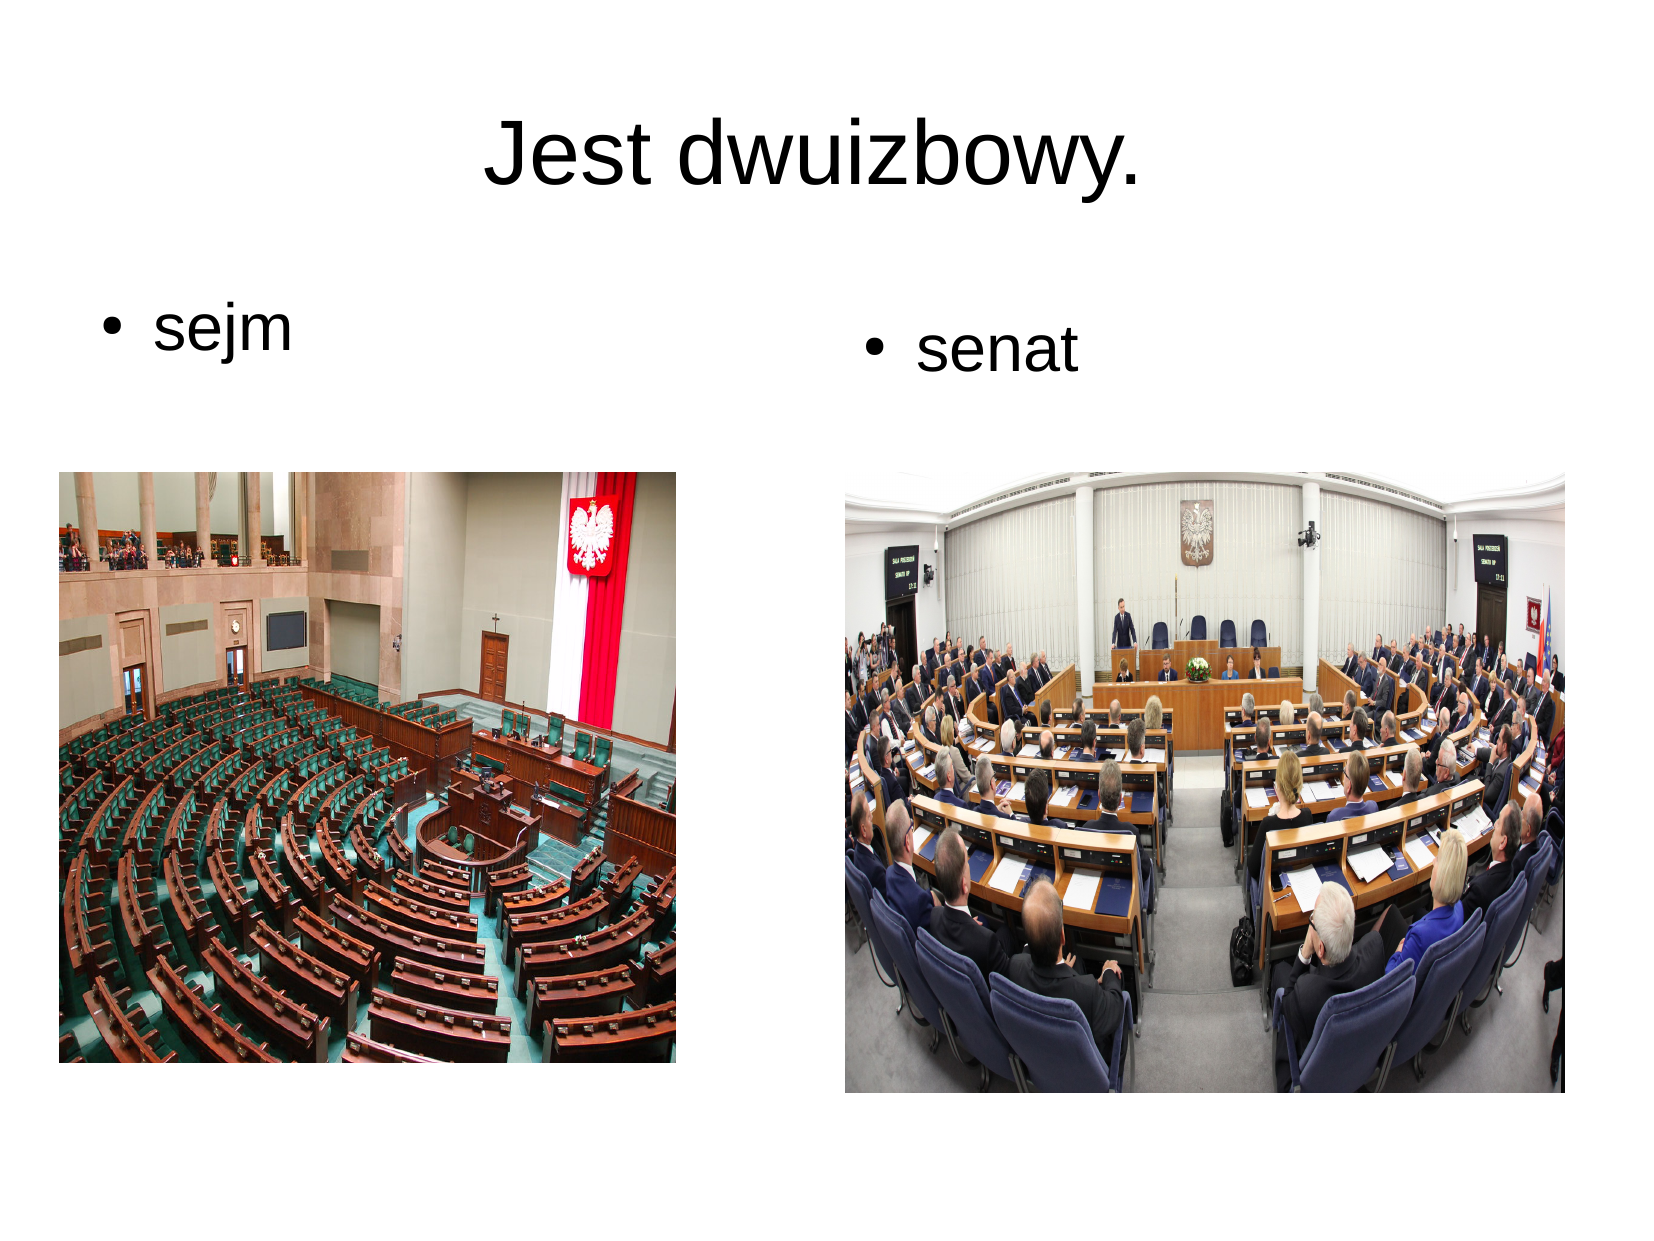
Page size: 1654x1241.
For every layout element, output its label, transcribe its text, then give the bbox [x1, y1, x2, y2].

title Jest dwuizbowy. [82, 49, 1571, 257]
list sejm [82, 290, 809, 681]
list senat [845, 310, 1572, 660]
picture [59, 472, 676, 1063]
picture [845, 472, 1565, 1093]
